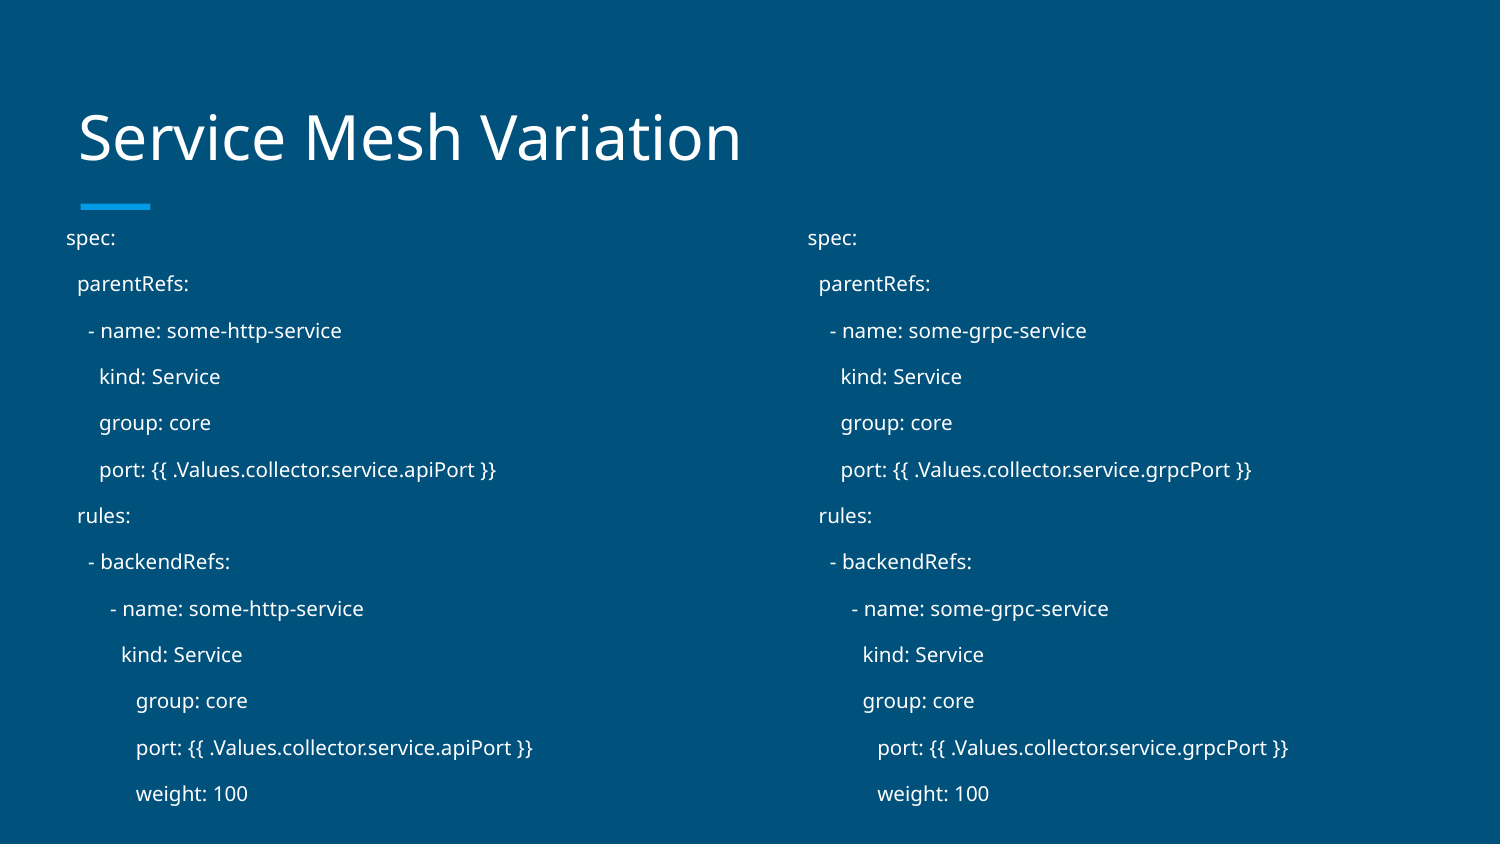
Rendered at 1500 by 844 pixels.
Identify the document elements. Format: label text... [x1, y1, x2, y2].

list spec: parentRefs: - name: some-http-service kind: Service group: core port: {{ .Values.collector.service.apiPort }} rules: - backendRefs: - name: some-http-service kind: Service group: core port: {{ .Values.collector.service.apiPort }} weight: 100 [51, 206, 708, 822]
list spec: parentRefs: - name: some-grpc-service kind: Service group: core port: {{ .Values.collector.service.grpcPort }} rules: - backendRefs: - name: some-grpc-service kind: Service group: core port: {{ .Values.collector.service.grpcPort }} weight: 100 [792, 206, 1449, 822]
title Service Mesh Variation [63, 75, 1437, 188]
